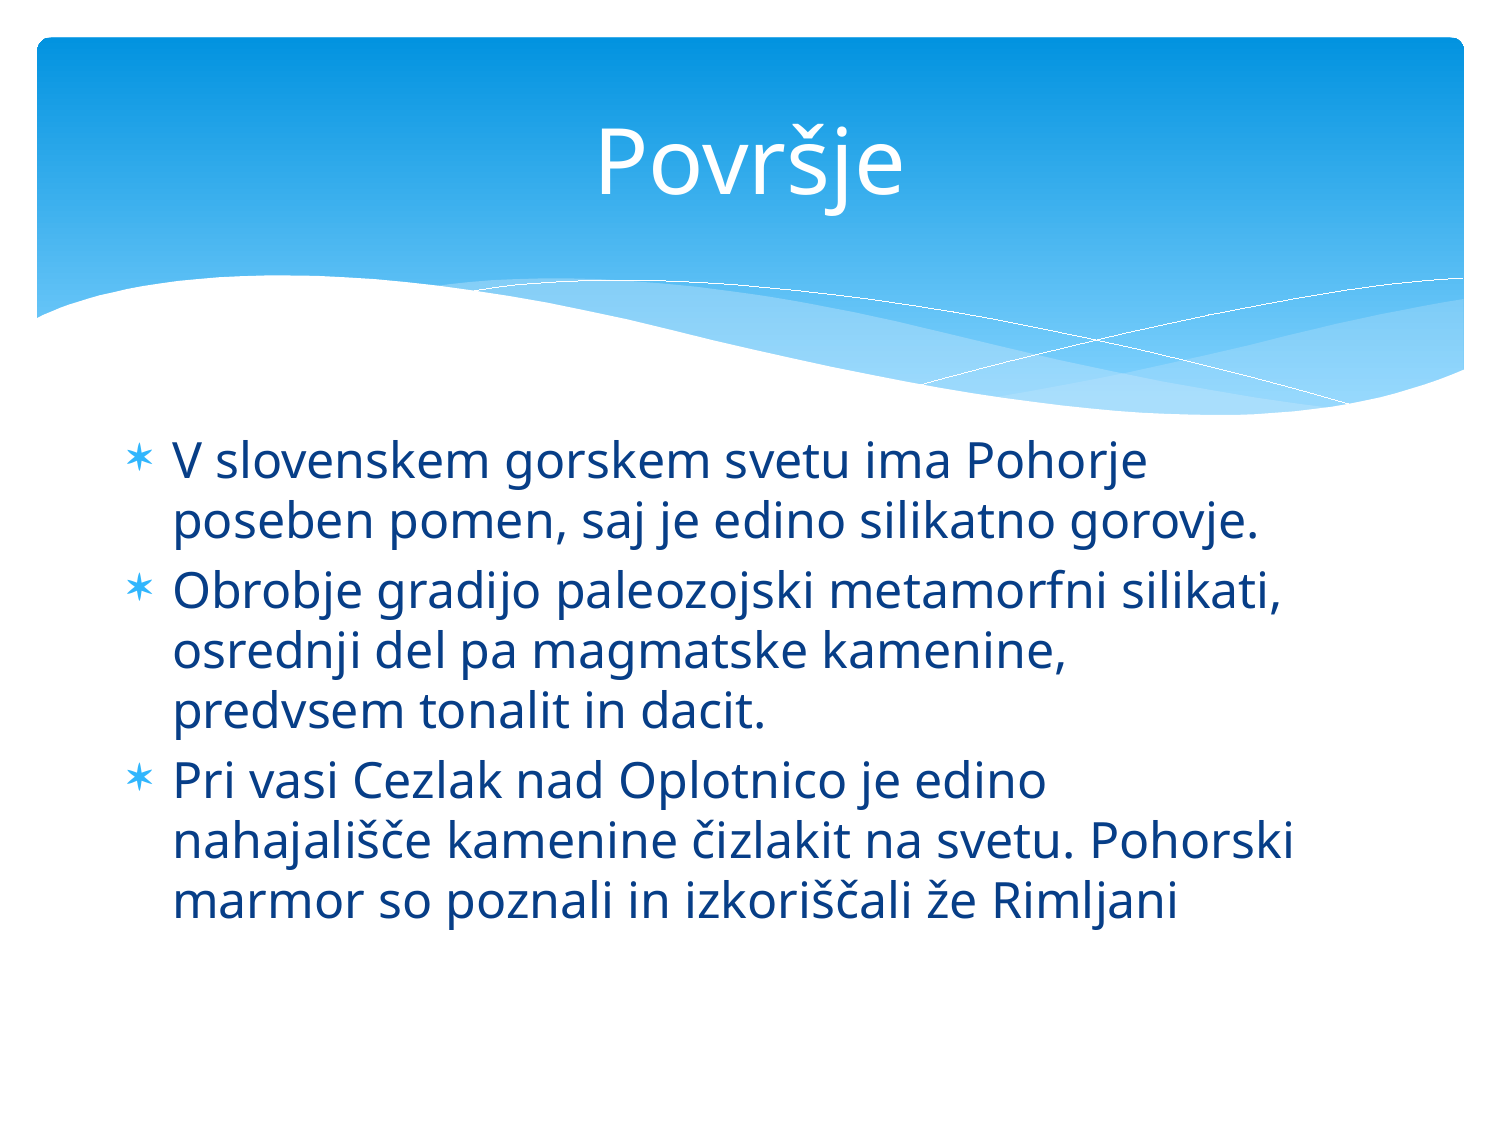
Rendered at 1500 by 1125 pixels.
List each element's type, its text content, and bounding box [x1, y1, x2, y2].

list V slovenskem gorskem svetu ima Pohorje poseben pomen, saj je edino silikatno gorovje. Obrobje gradijo paleozojski metamorfni silikati, osrednji del pa magmatske kamenine, predvsem tonalit in dacit. Pri vasi Cezlak nad Oplotnico je edino nahajališče kamenine čizlakit na svetu. Pohorski marmor so poznali in izkoriščali že Rimljani [112, 420, 1328, 1125]
title Površje [75, 55, 1425, 261]
